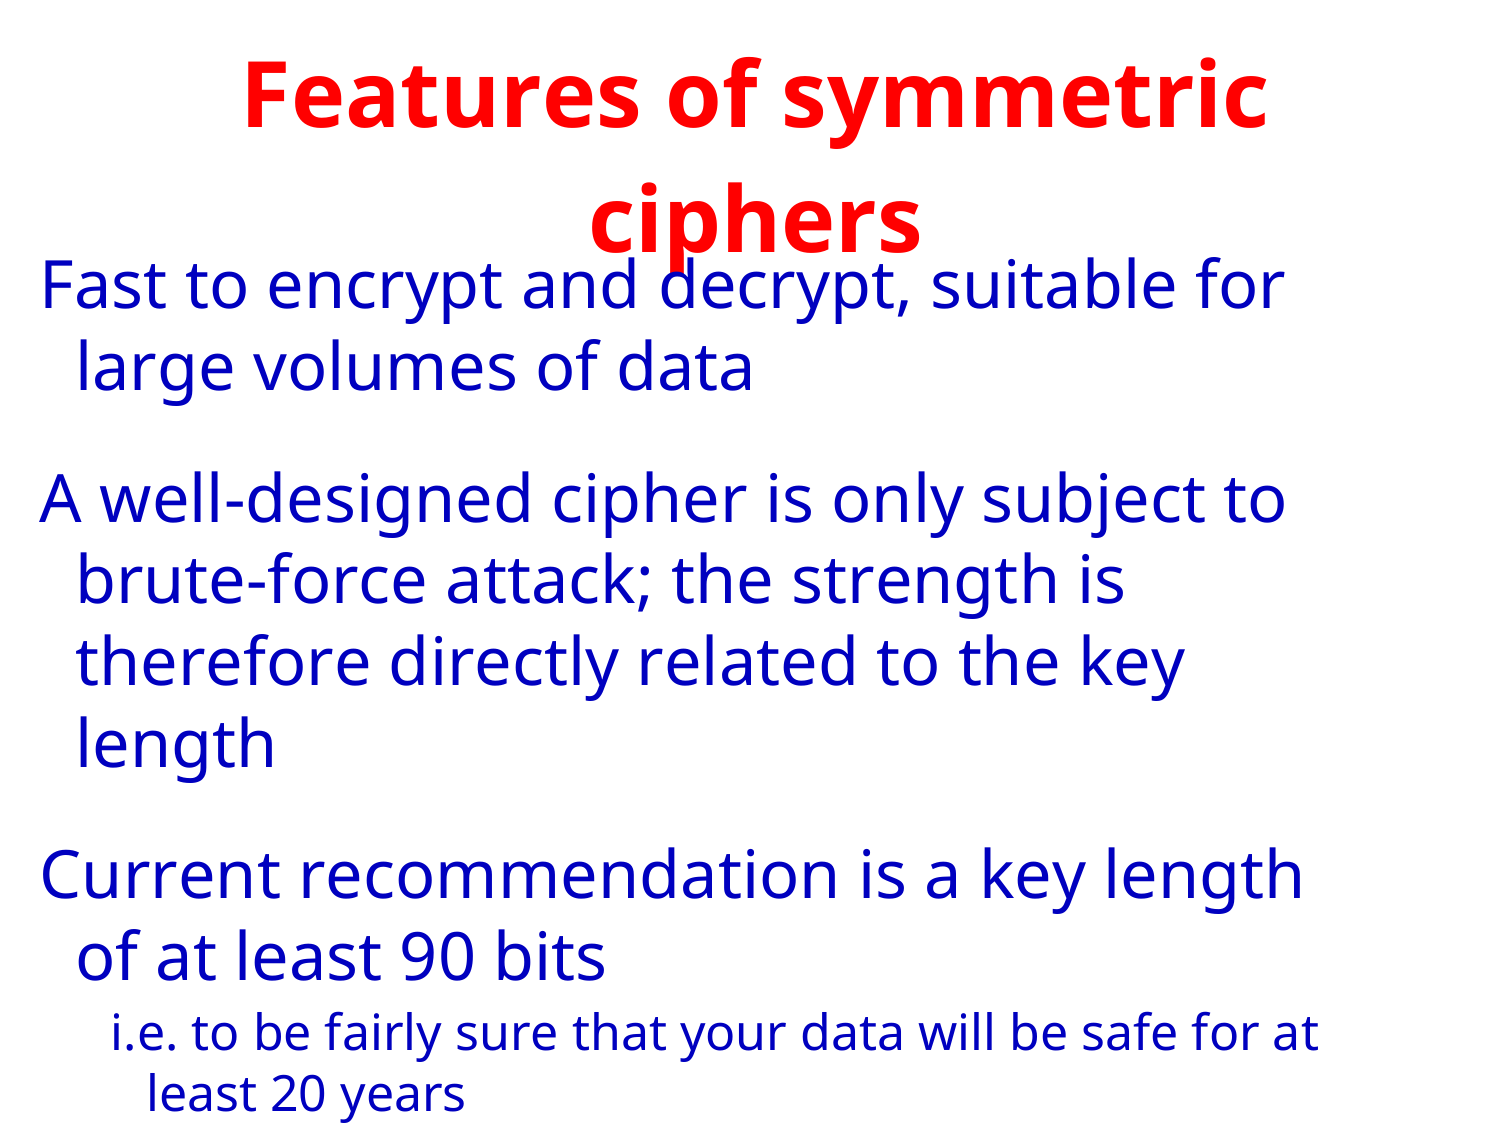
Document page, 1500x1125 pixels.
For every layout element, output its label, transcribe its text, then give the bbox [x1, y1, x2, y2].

title Features of symmetric ciphers [87, 29, 1425, 143]
list Fast to encrypt and decrypt, suitable for large volumes of data A well-designed cipher is only subject to brute-force attack; the strength is therefore directly related to the key length Current recommendation is a key length of at least 90 bits i.e. to be fairly sure that your data will be safe for at least 20 years Problem - how do you distribute the keys? [4, 243, 1375, 1096]
